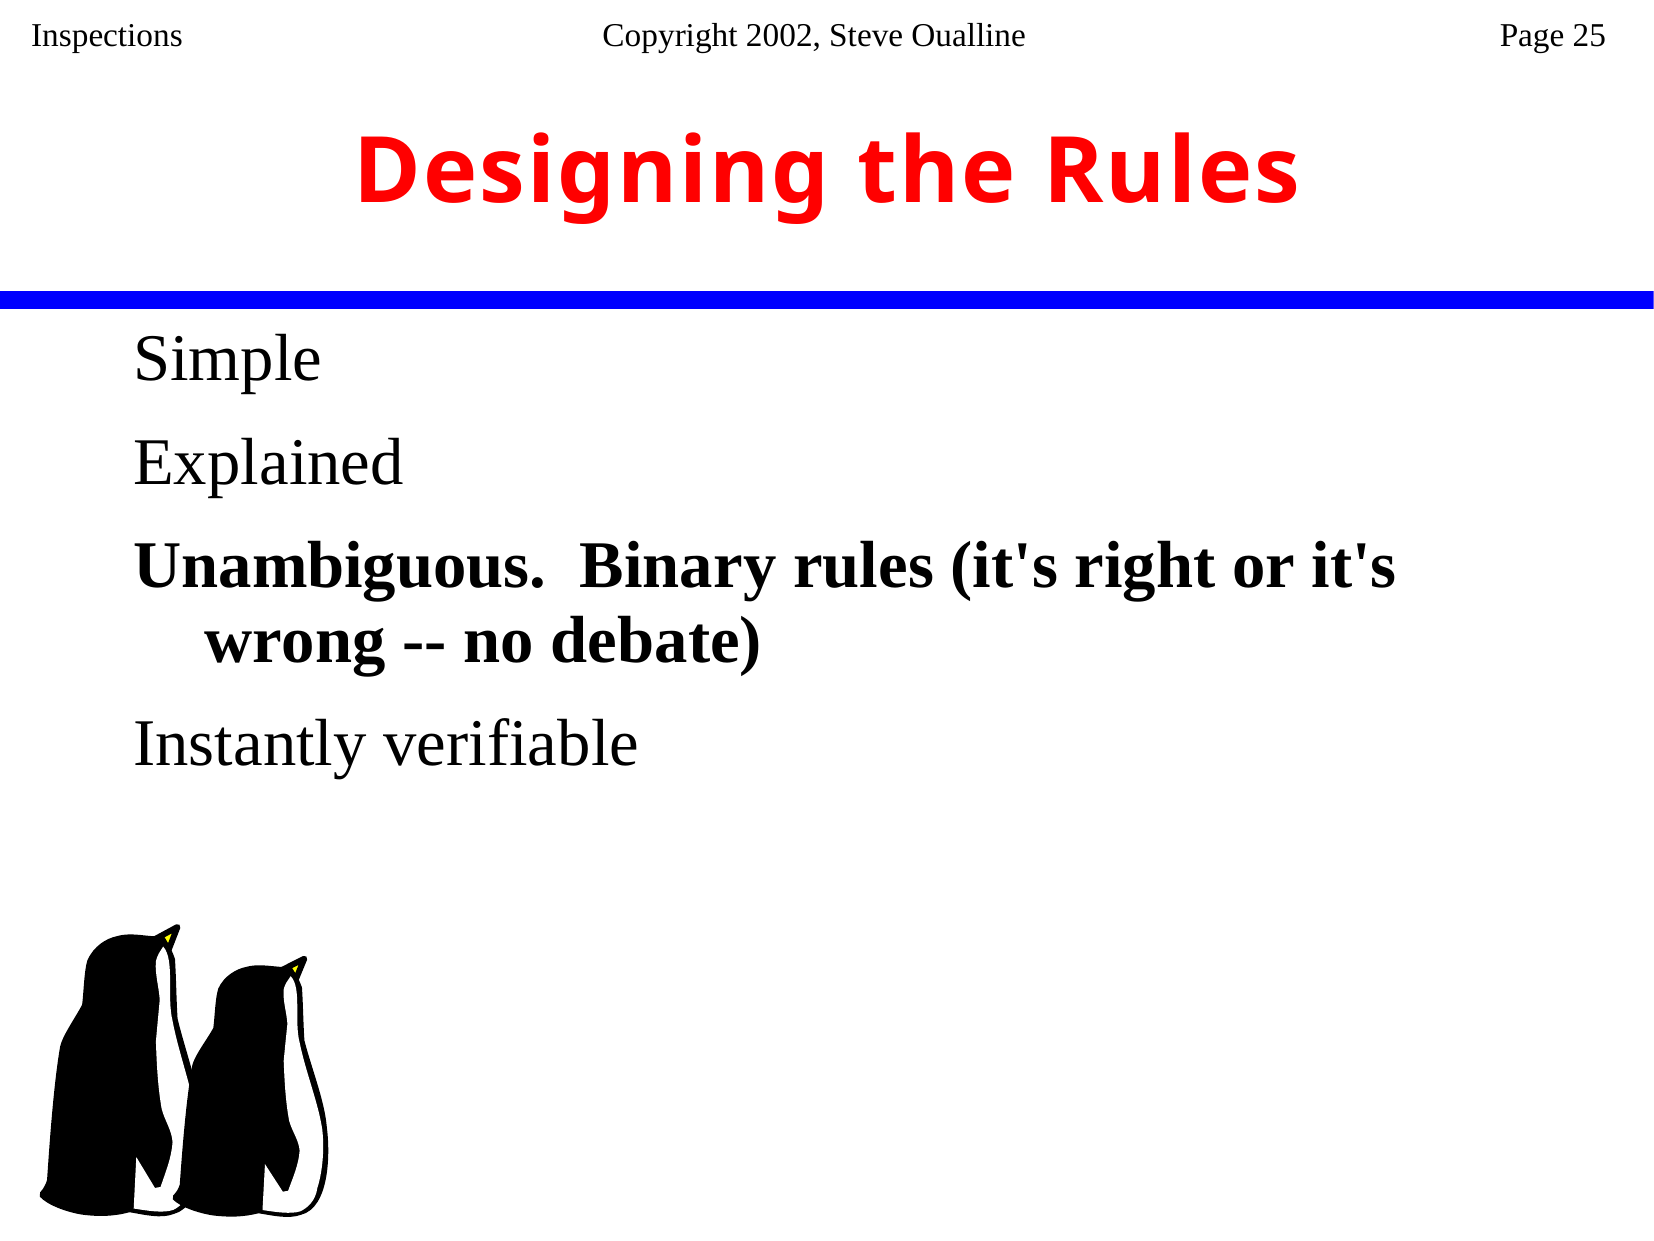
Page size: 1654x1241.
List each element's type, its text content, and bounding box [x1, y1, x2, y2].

title Designing the Rules [121, 66, 1534, 269]
list Simple Explained Unambiguous. Binary rules (it's right or it's wrong -- no debate) Instantly verifiable [121, 321, 1534, 919]
